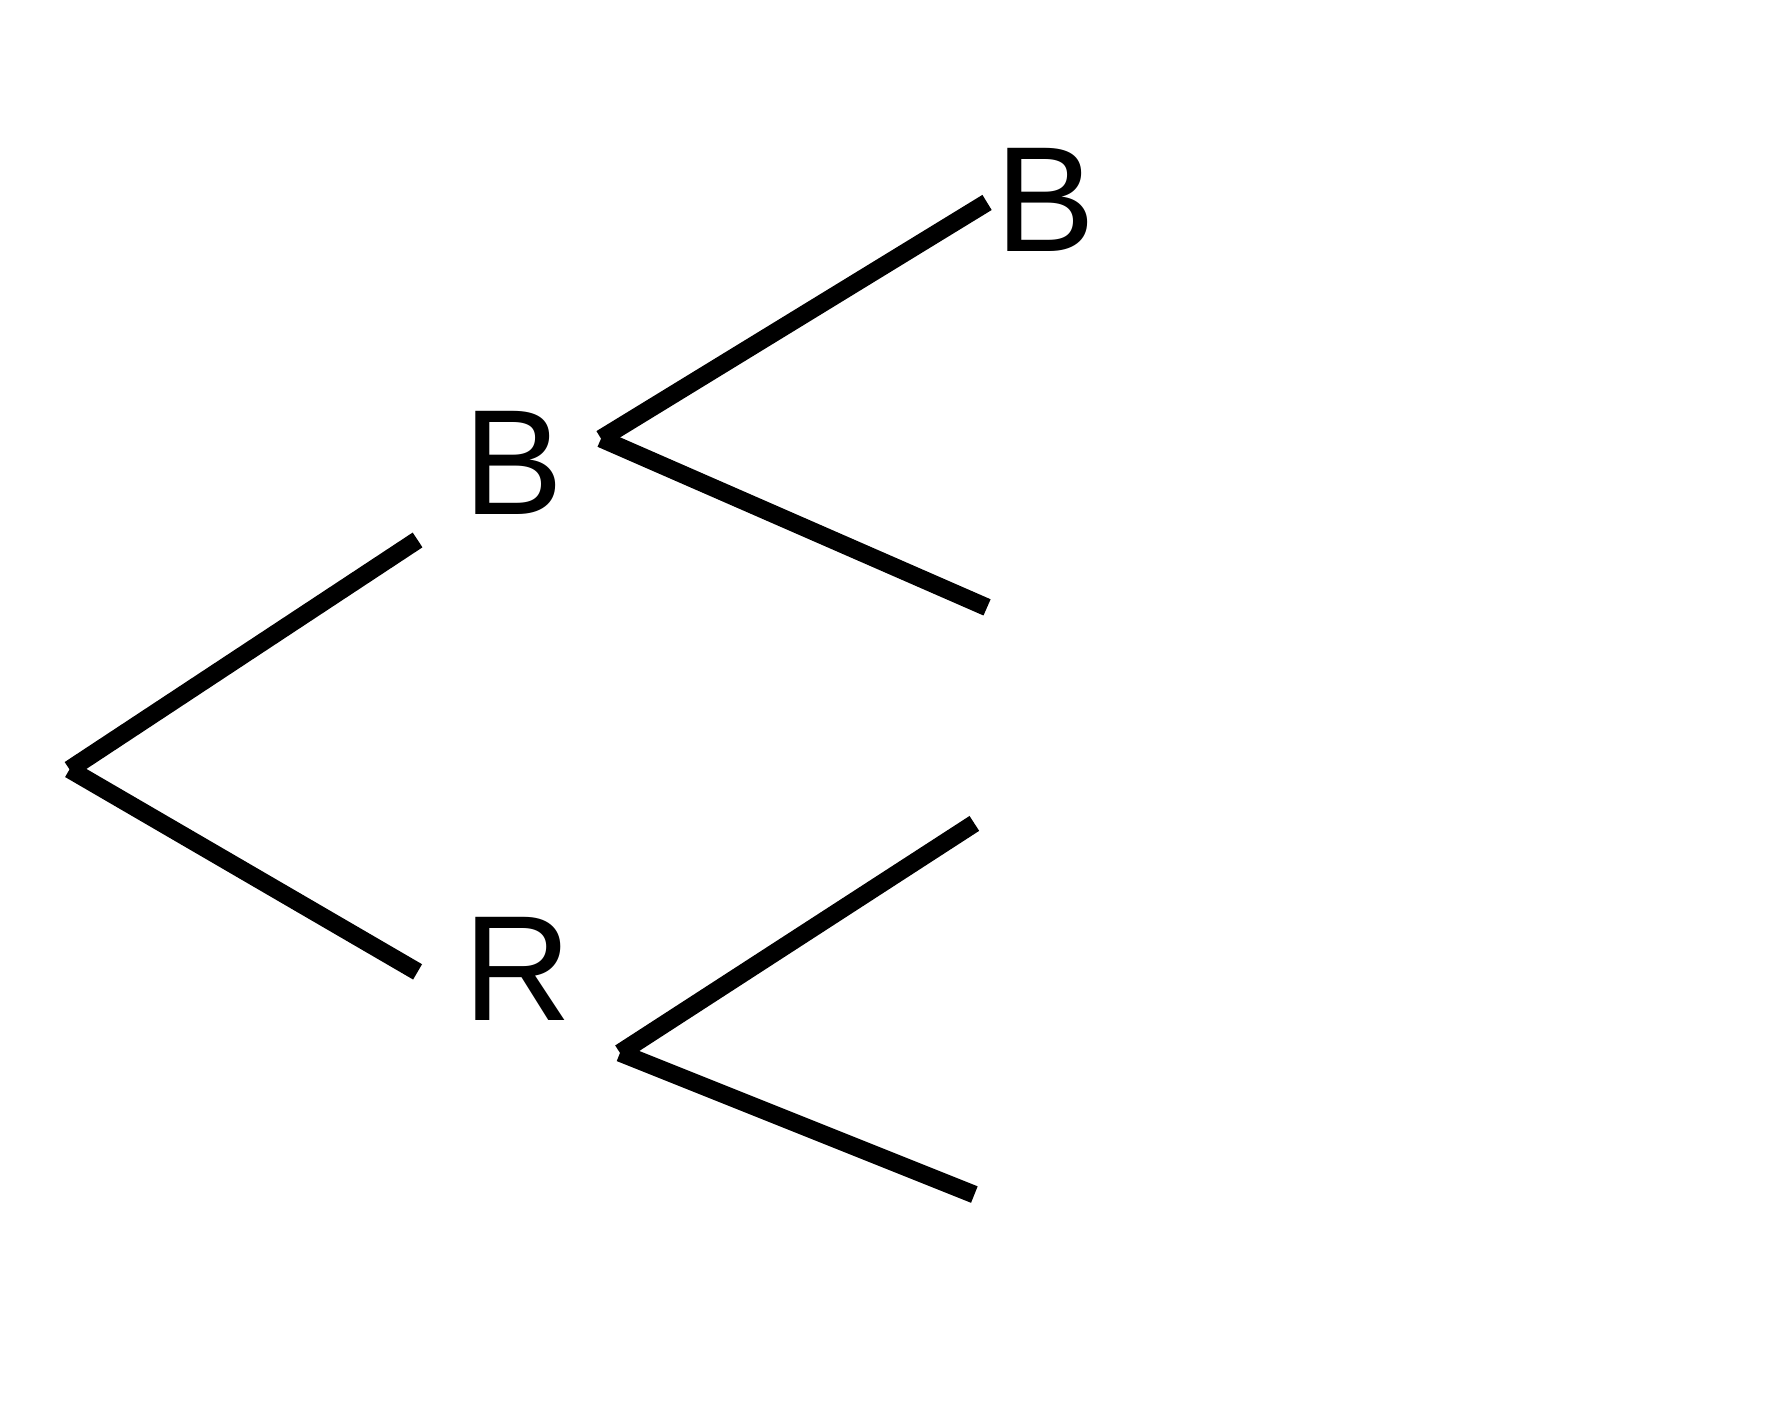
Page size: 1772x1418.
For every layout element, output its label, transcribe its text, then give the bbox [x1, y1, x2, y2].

text_box B [449, 371, 576, 580]
text_box B [980, 107, 1108, 317]
text_box R [449, 877, 608, 1086]
